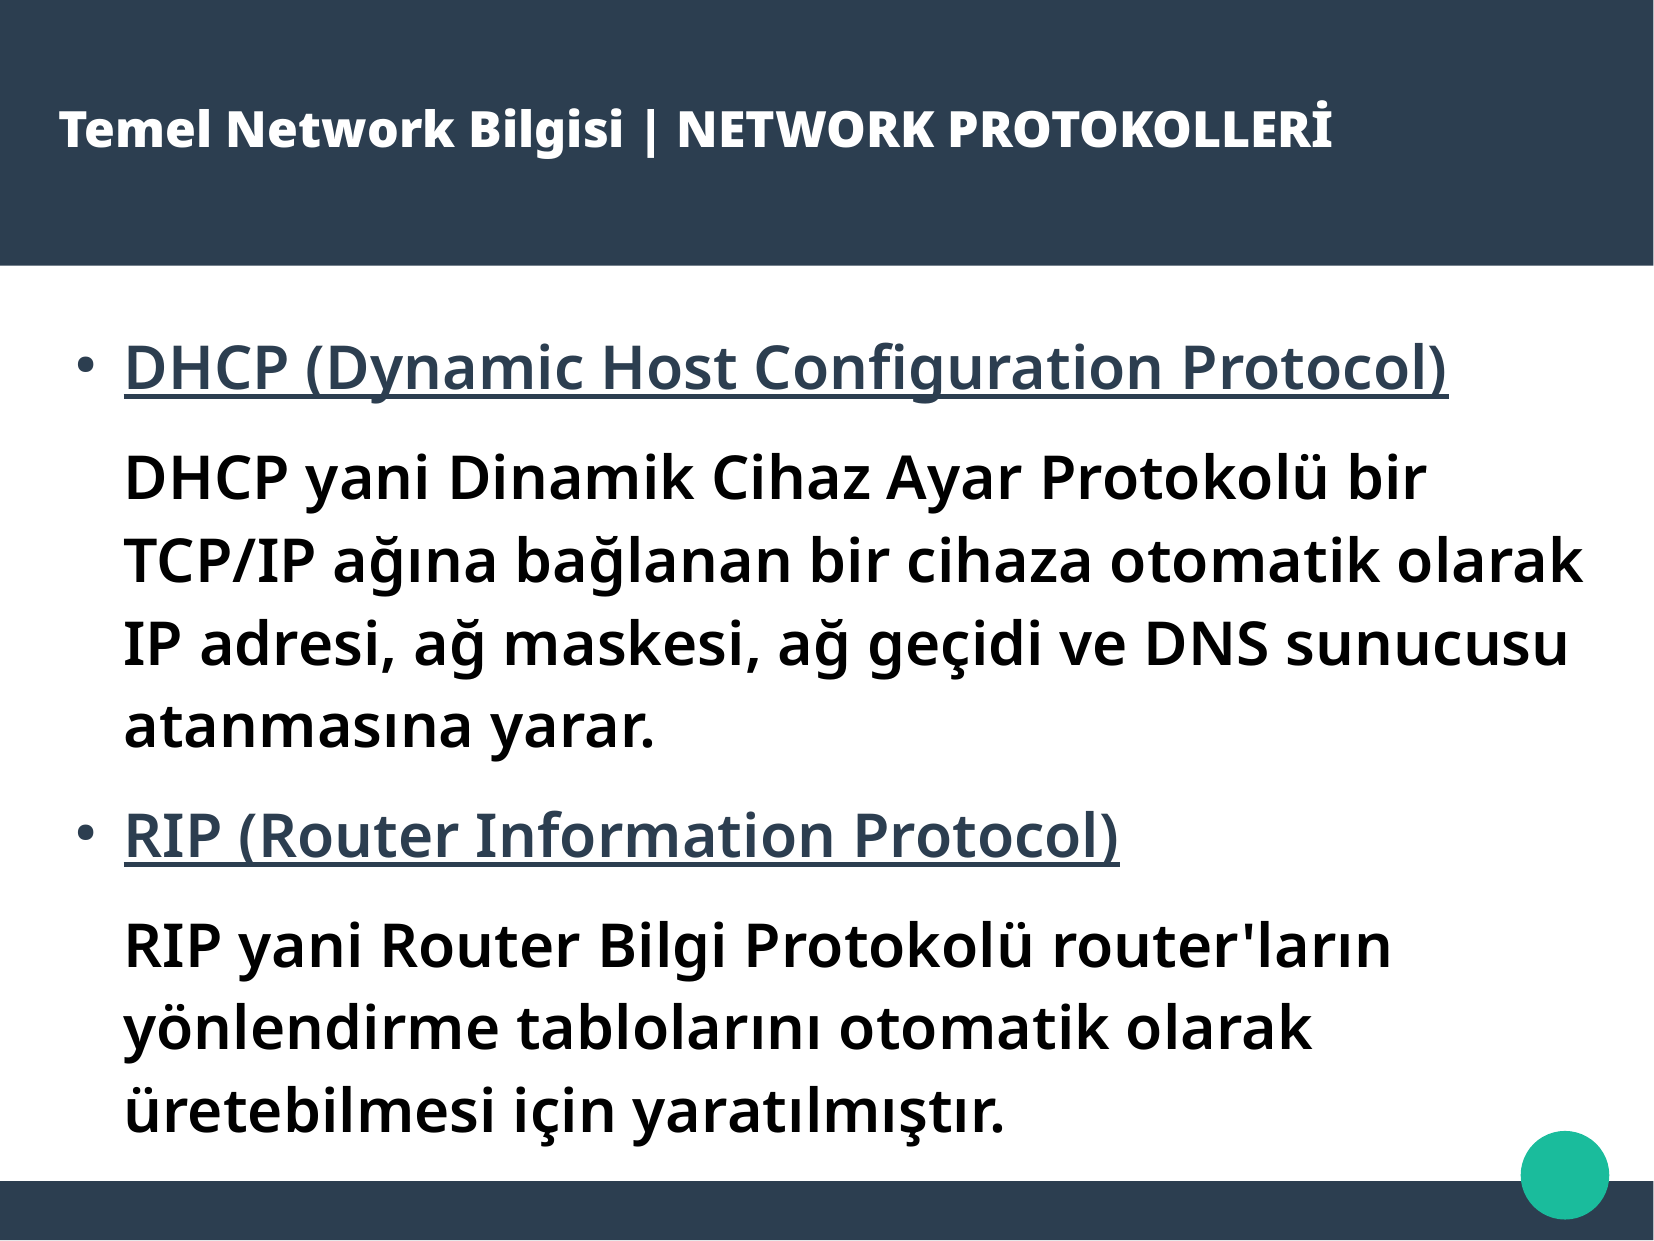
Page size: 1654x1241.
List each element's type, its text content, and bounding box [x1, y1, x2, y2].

list DHCP (Dynamic Host Configuration Protocol) DHCP yani Dinamik Cihaz Ayar Protokolü bir TCP/IP ağına bağlanan bir cihaza otomatik olarak IP adresi, ağ maskesi, ağ geçidi ve DNS sunucusu atanmasına yarar. RIP (Router Information Protocol) RIP yani Router Bilgi Protokolü router'ların yönlendirme tablolarını otomatik olarak üretebilmesi için yaratılmıştır. [59, 324, 1595, 1152]
title Temel Network Bilgisi | NETWORK PROTOKOLLERİ [59, 49, 1595, 207]
